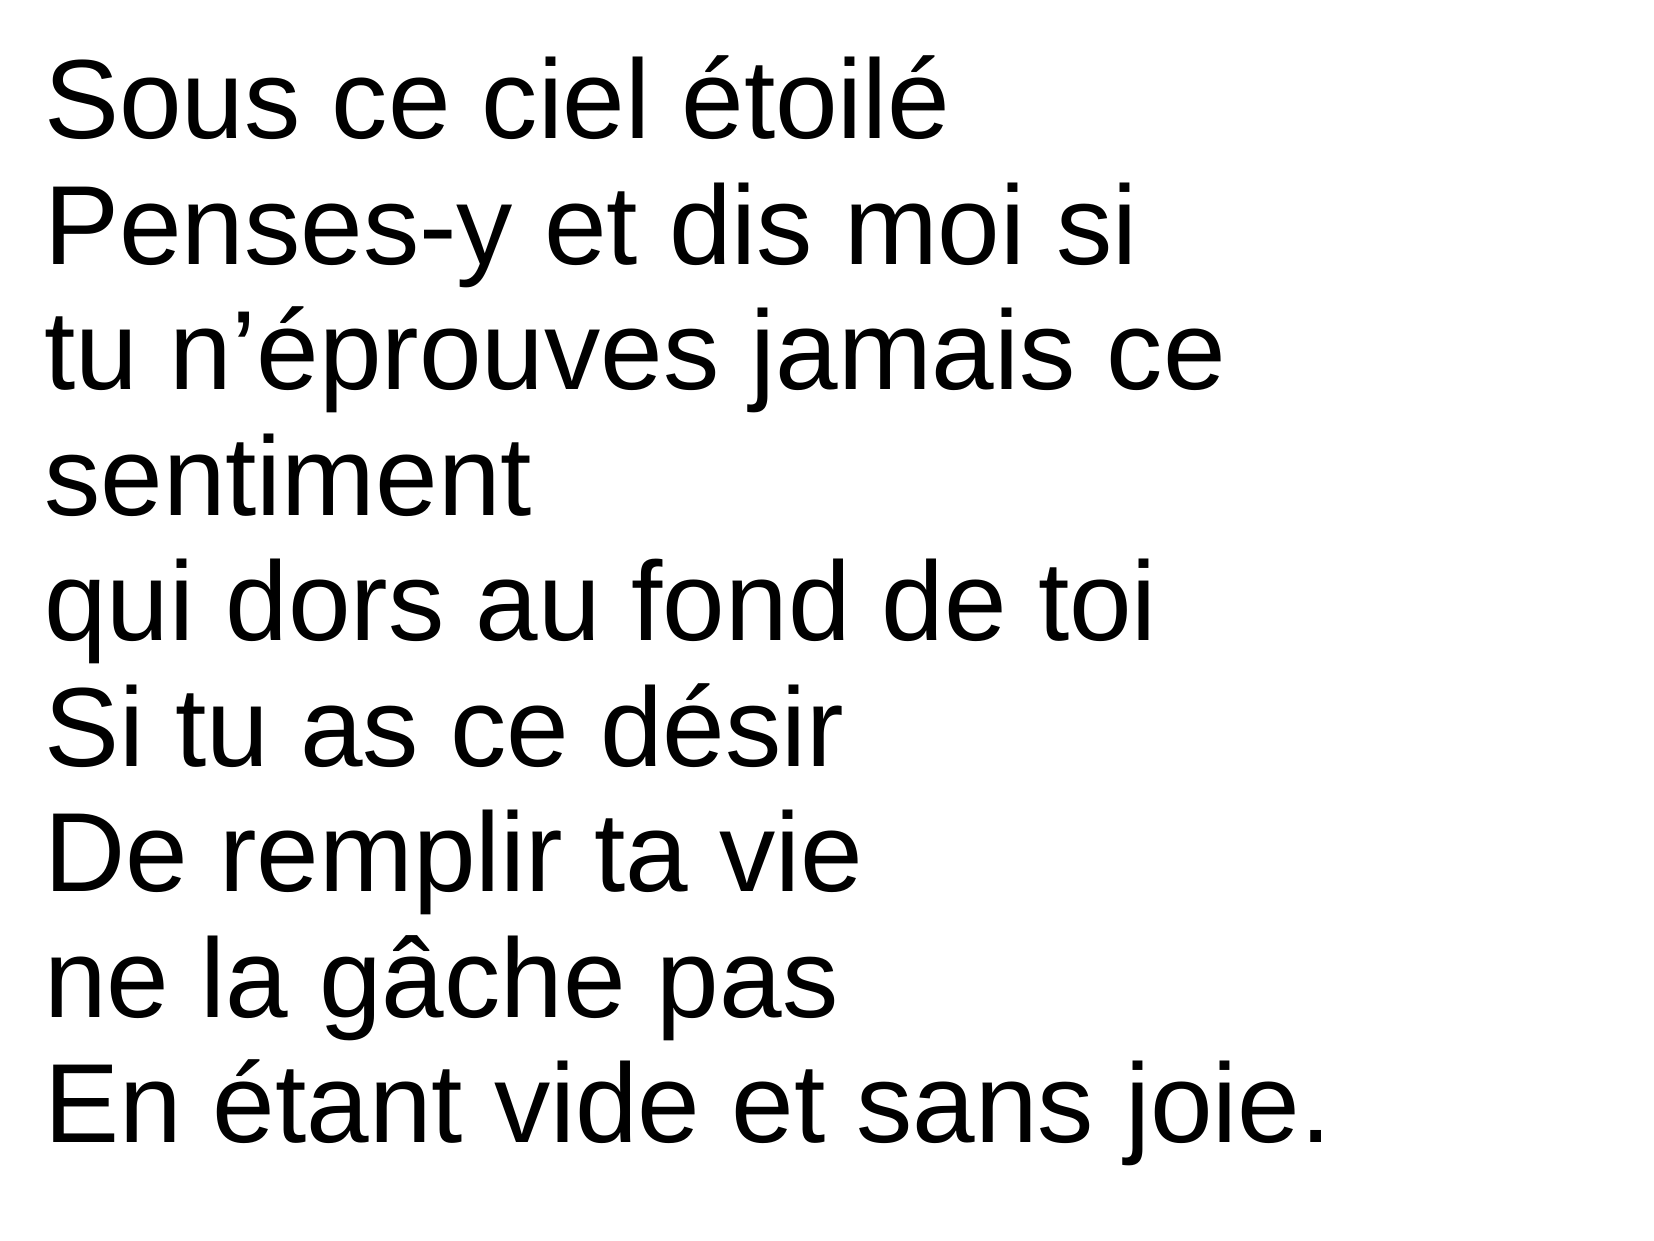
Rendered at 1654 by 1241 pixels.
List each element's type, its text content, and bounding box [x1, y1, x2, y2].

text_box Sous ce ciel étoilé Penses-y et dis moi si tu n’éprouves jamais ce sentiment qui dors au fond de toi Si tu as ce désir De remplir ta vie ne la gâche pas En étant vide et sans joie. [29, 29, 1625, 1174]
